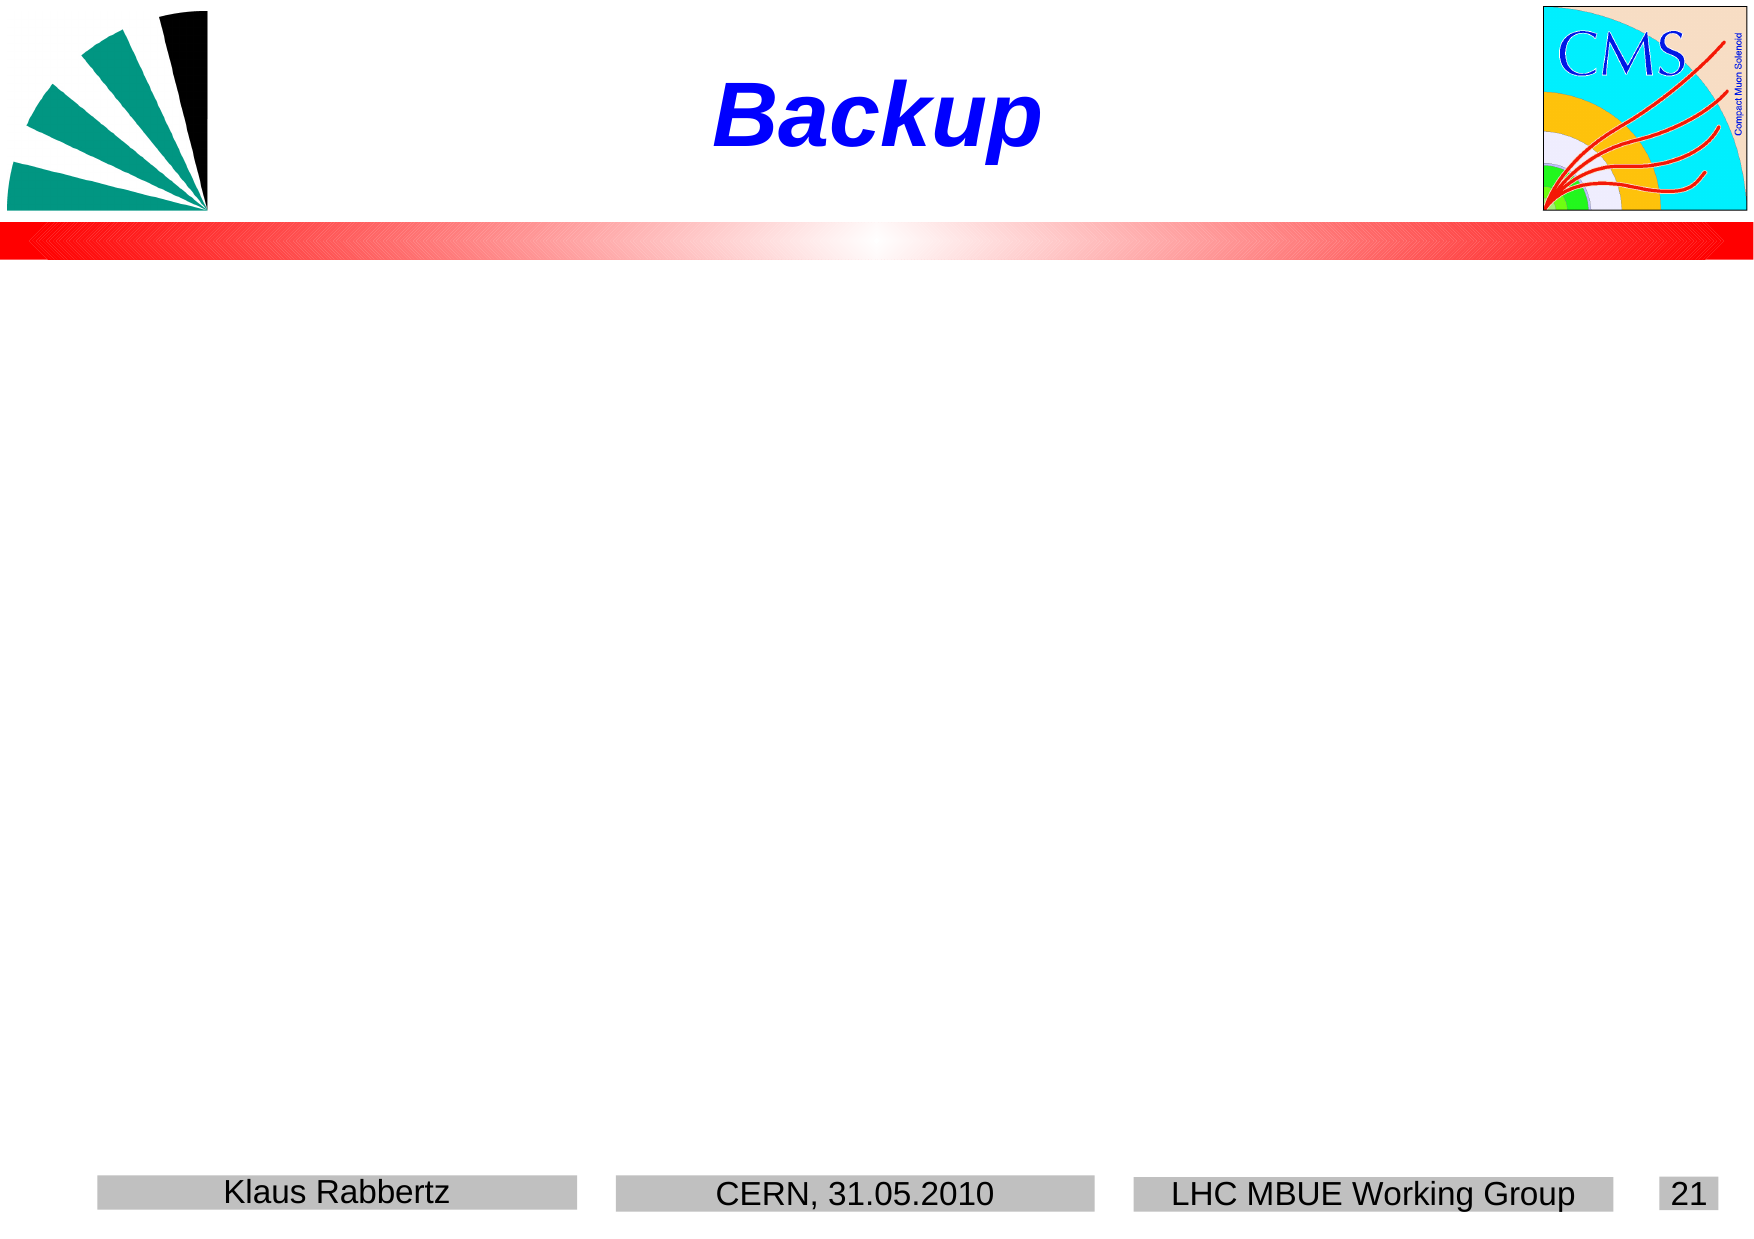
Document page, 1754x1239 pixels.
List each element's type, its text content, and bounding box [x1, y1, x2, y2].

picture [7, 11, 208, 213]
title Backup [220, 27, 1536, 202]
picture [1542, 5, 1748, 211]
